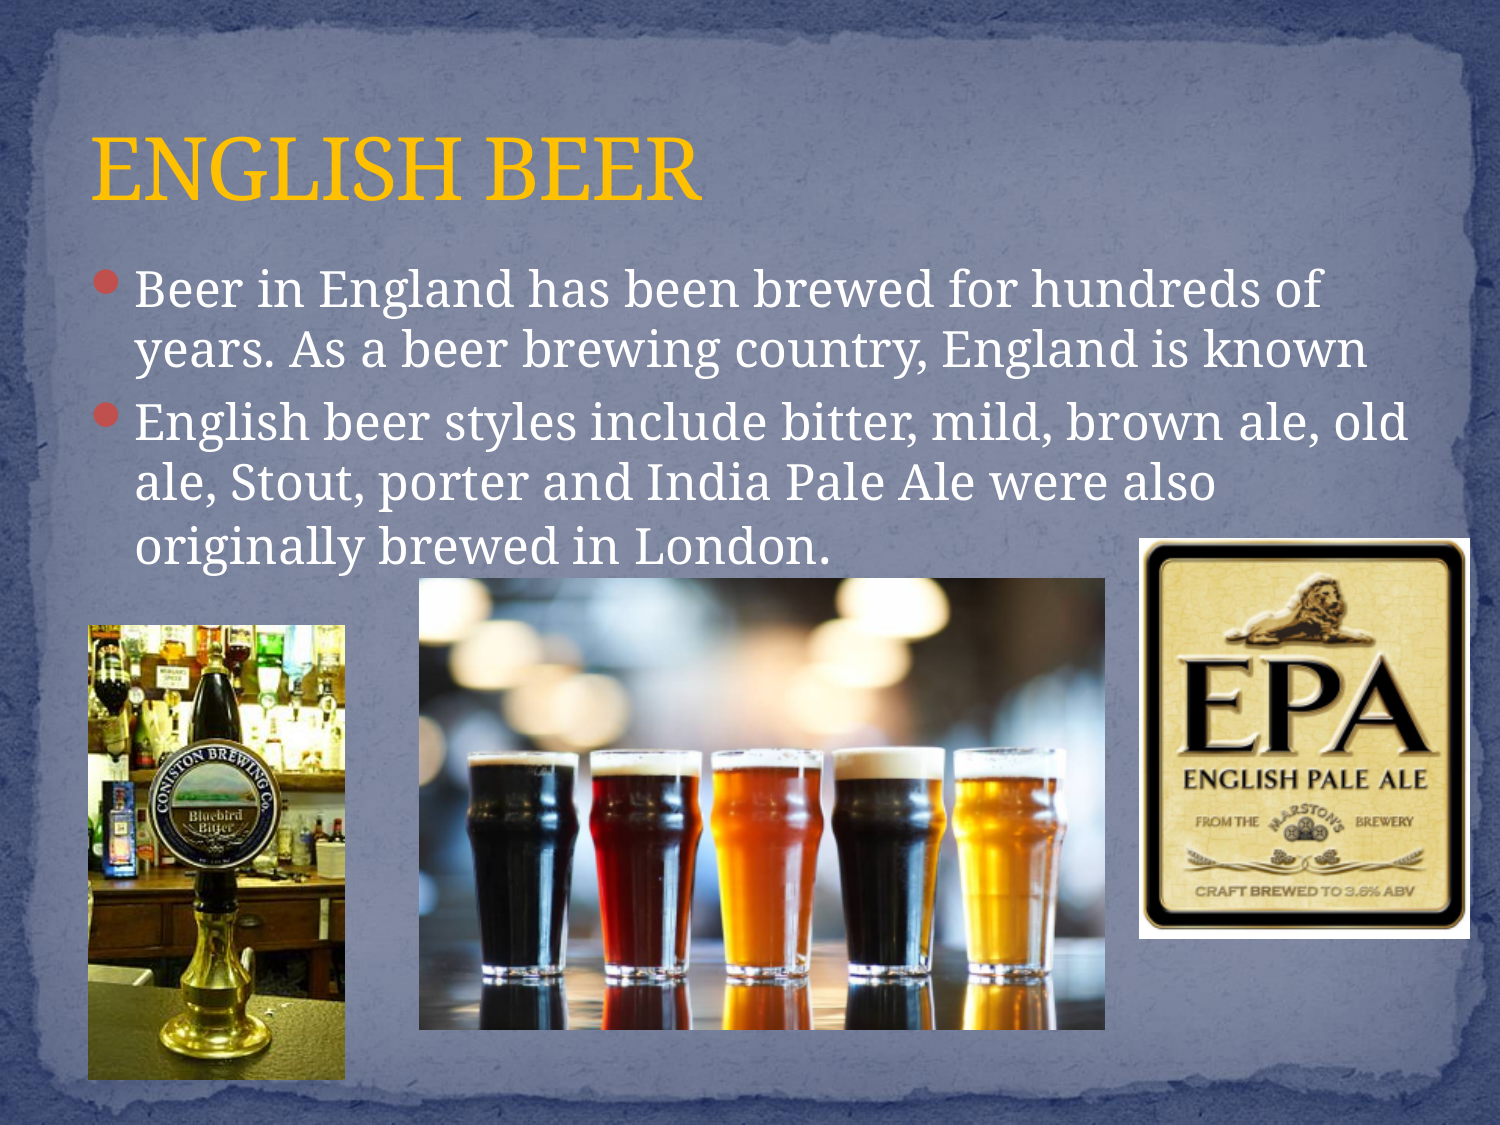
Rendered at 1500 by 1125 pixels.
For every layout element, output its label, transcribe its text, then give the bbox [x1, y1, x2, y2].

list Beer in England has been brewed for hundreds of years. As a beer brewing country, England is known English beer styles include bitter, mild, brown ale, old ale, Stout, porter and India Pale Ale were also originally brewed in London. [75, 249, 1425, 1000]
title ENGLISH BEER [75, 24, 1425, 225]
picture [0, 0, 1500, 1125]
